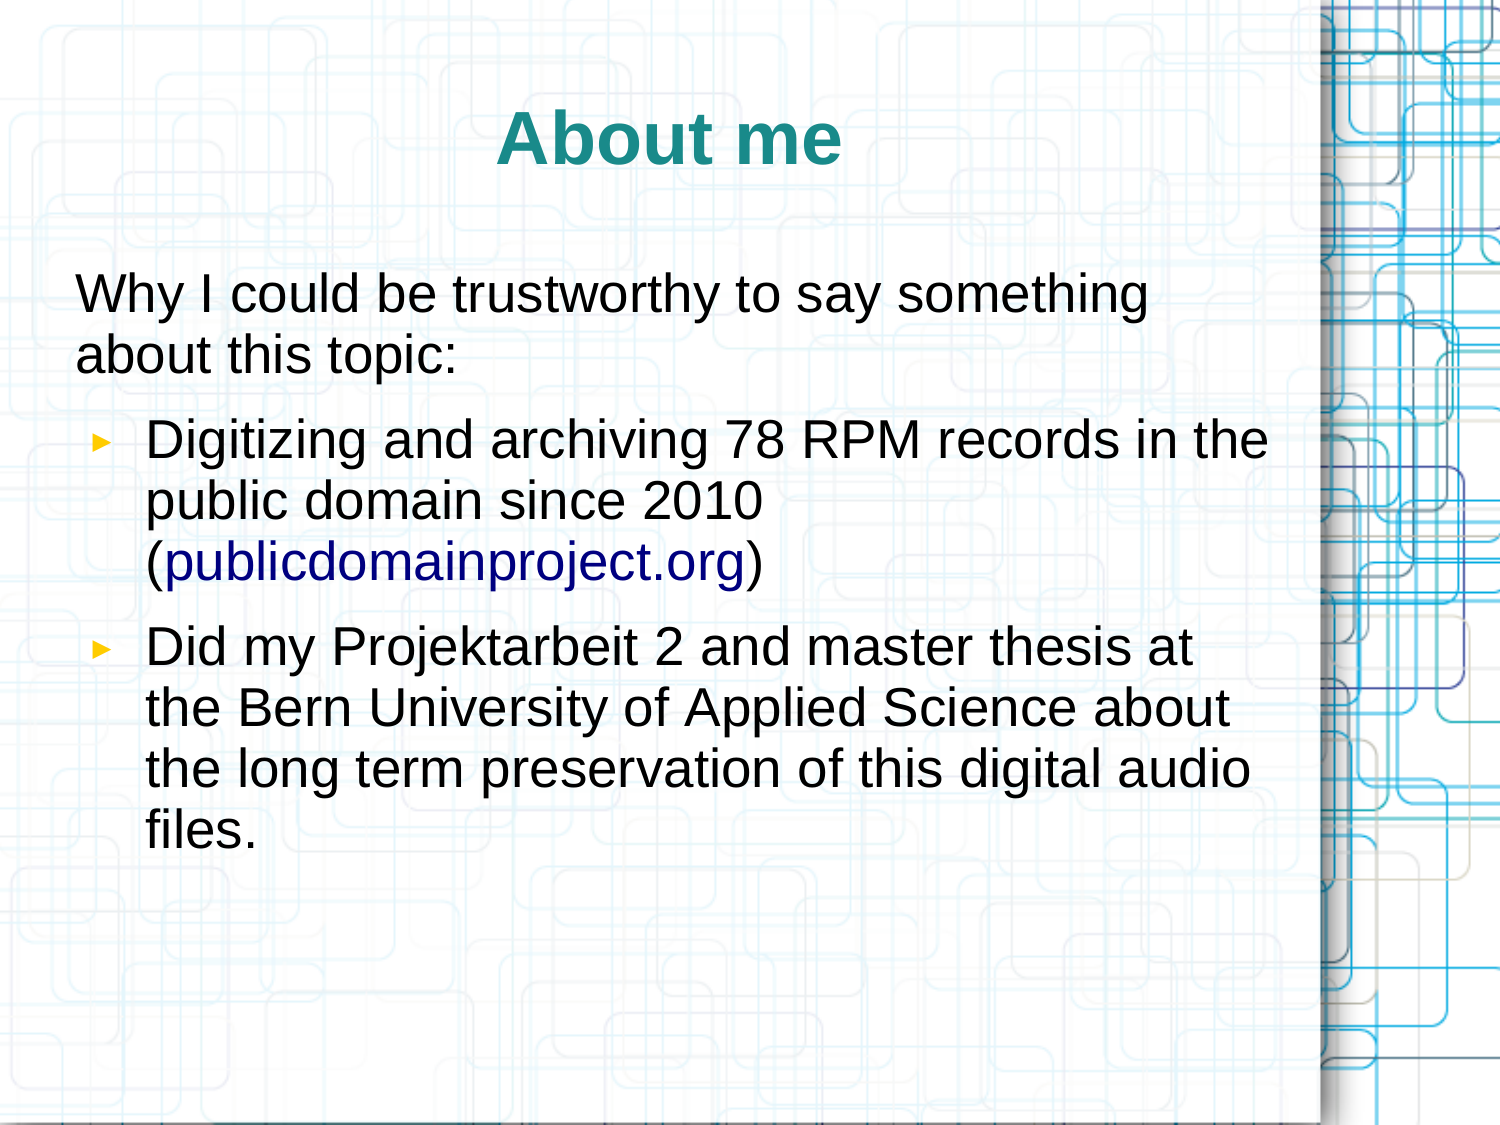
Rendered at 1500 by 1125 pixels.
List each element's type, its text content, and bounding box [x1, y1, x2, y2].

picture [0, 0, 1500, 1125]
title About me [53, 44, 1286, 233]
list Why I could be trustworthy to say something about this topic: Digitizing and archiving 78 RPM records in the public domain since 2010 (publicdomainproject.org) Did my Projektarbeit 2 and master thesis at the Bern University of Applied Science about the long term preservation of this digital audio files. [75, 263, 1286, 861]
